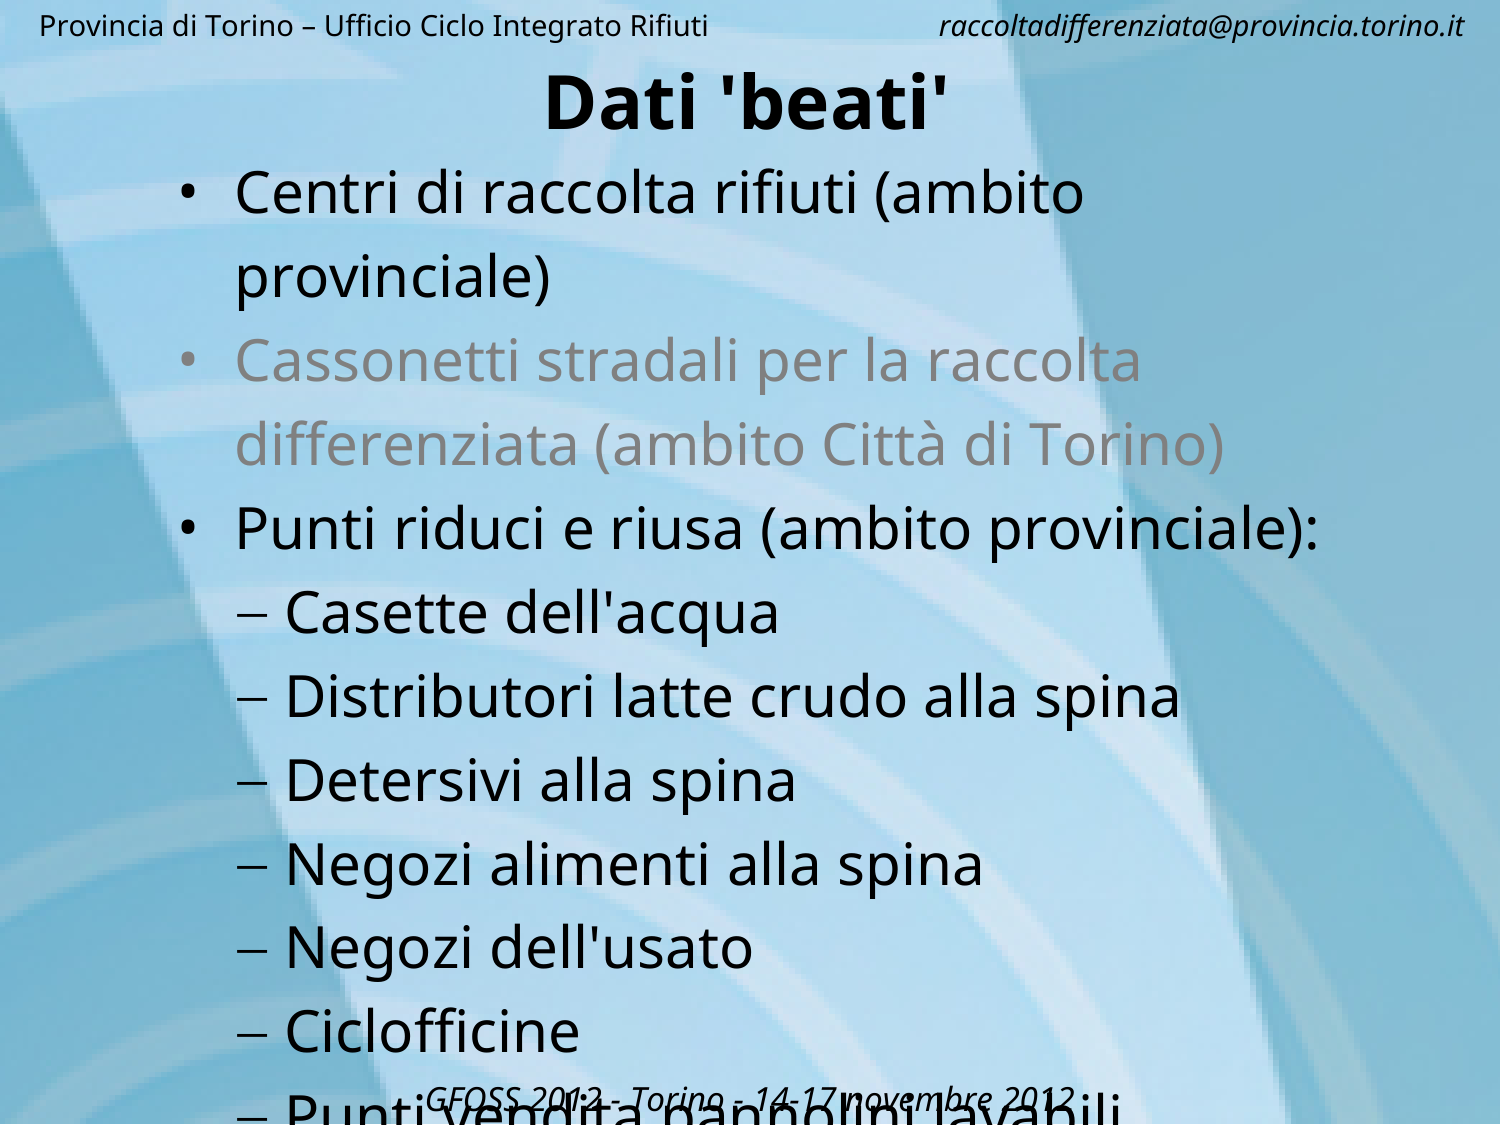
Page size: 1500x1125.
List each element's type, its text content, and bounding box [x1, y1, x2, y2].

text_box Dati 'beati' [528, 47, 1329, 133]
text_box Centri di raccolta rifiuti (ambito provinciale) Cassonetti stradali per la raccolta differenziata (ambito Città di Torino) Punti riduci e riusa (ambito provinciale): Casette dell'acqua Distributori latte crudo alla spina Detersivi alla spina Negozi alimenti alla spina Negozi dell'usato Ciclofficine Punti vendita pannolini lavabili [147, 133, 1388, 1125]
